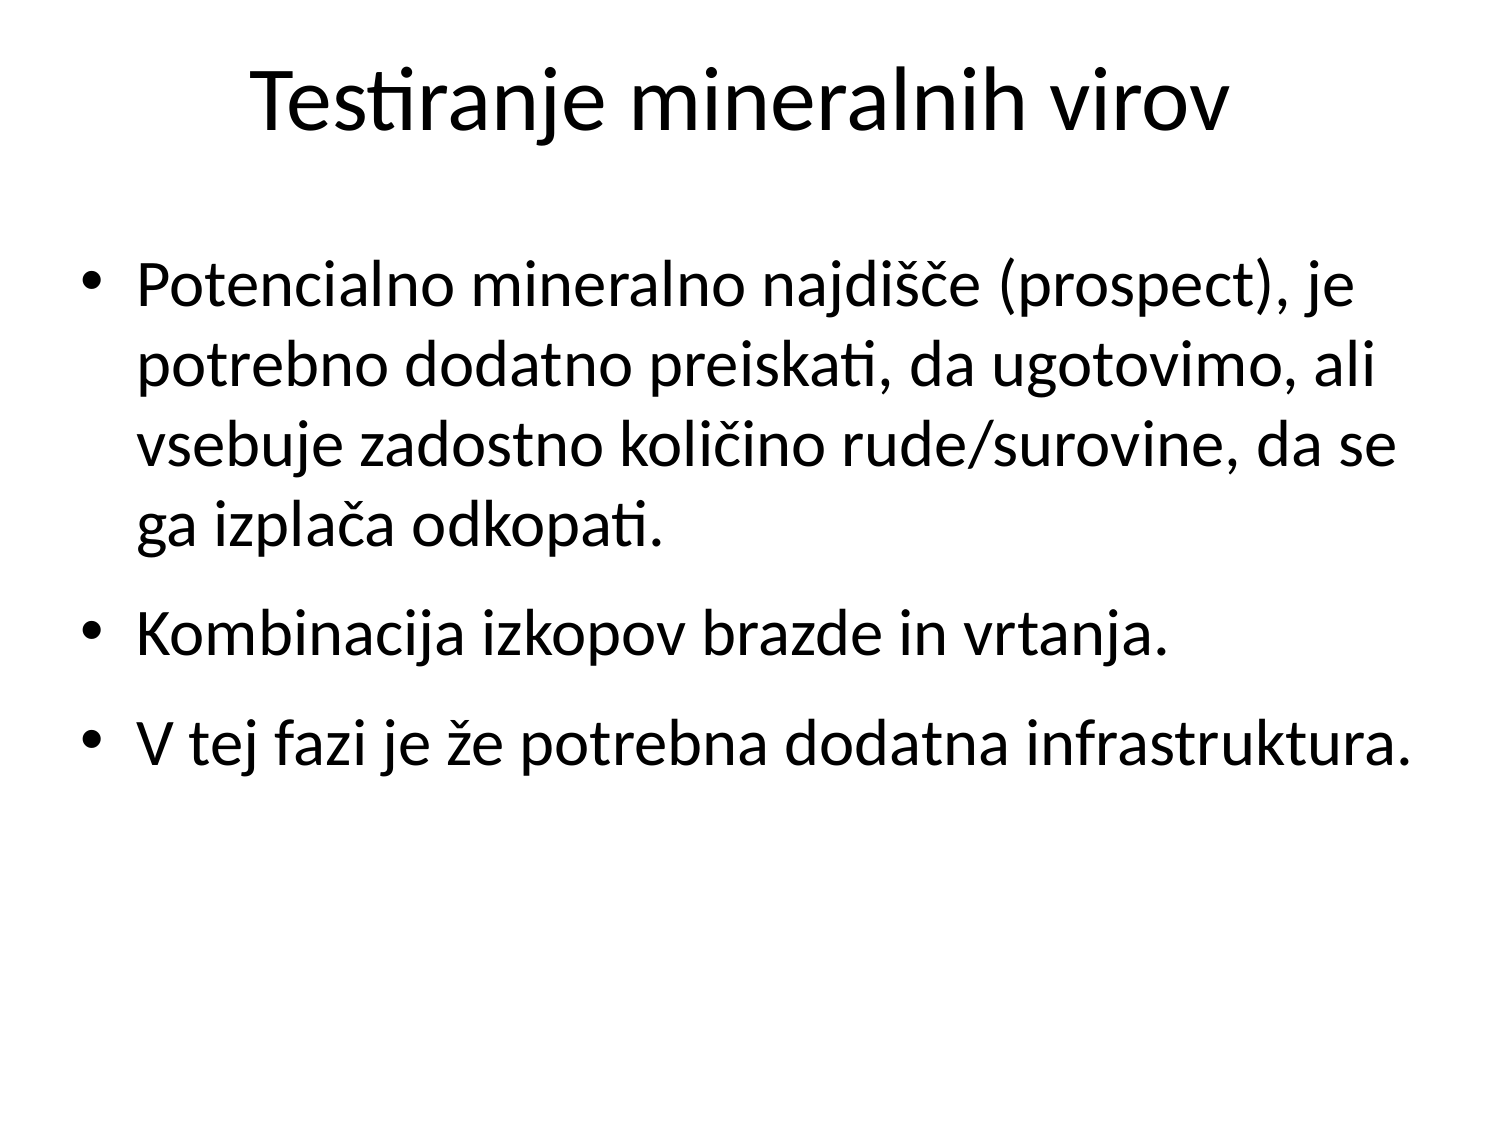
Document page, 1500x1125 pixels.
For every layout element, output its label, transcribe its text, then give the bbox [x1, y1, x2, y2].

list Potencialno mineralno najdišče (prospect), je potrebno dodatno preiskati, da ugotovimo, ali vsebuje zadostno količino rude/surovine, da se ga izplača odkopati. Kombinacija izkopov brazde in vrtanja. V tej fazi je že potrebna dodatna infrastruktura. [64, 231, 1459, 1125]
title Testiranje mineralnih virov [76, 0, 1427, 188]
